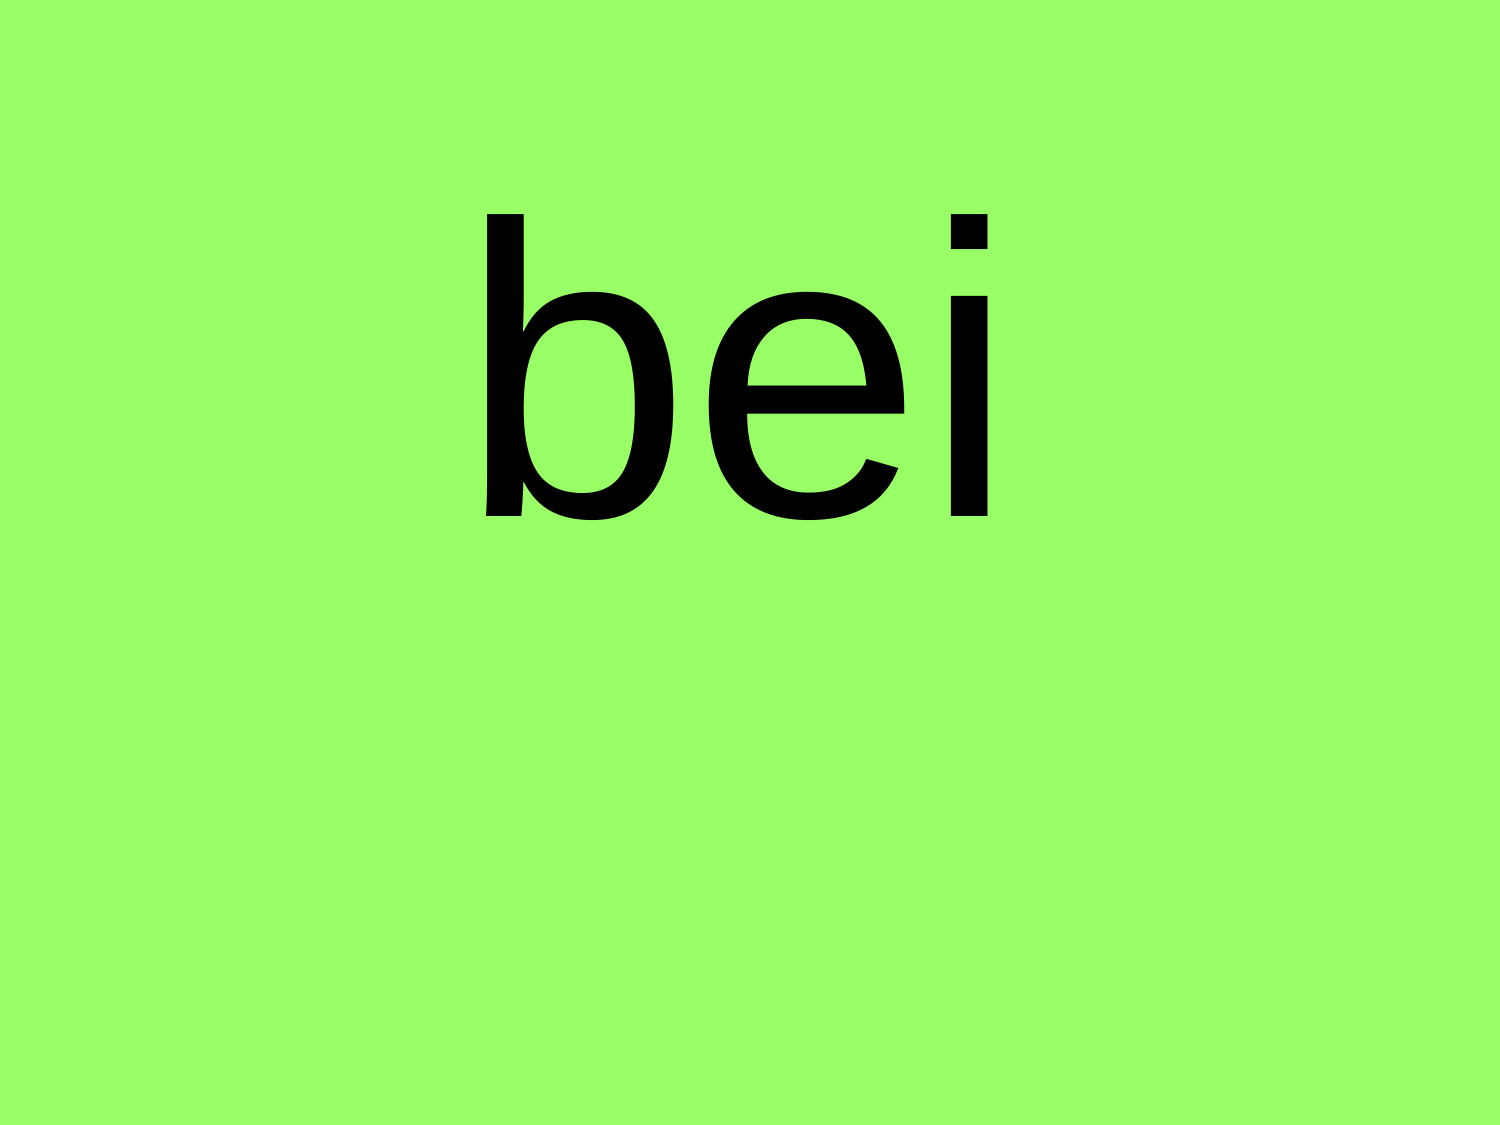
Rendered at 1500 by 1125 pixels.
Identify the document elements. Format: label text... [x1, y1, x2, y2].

title bei [88, 92, 1388, 608]
